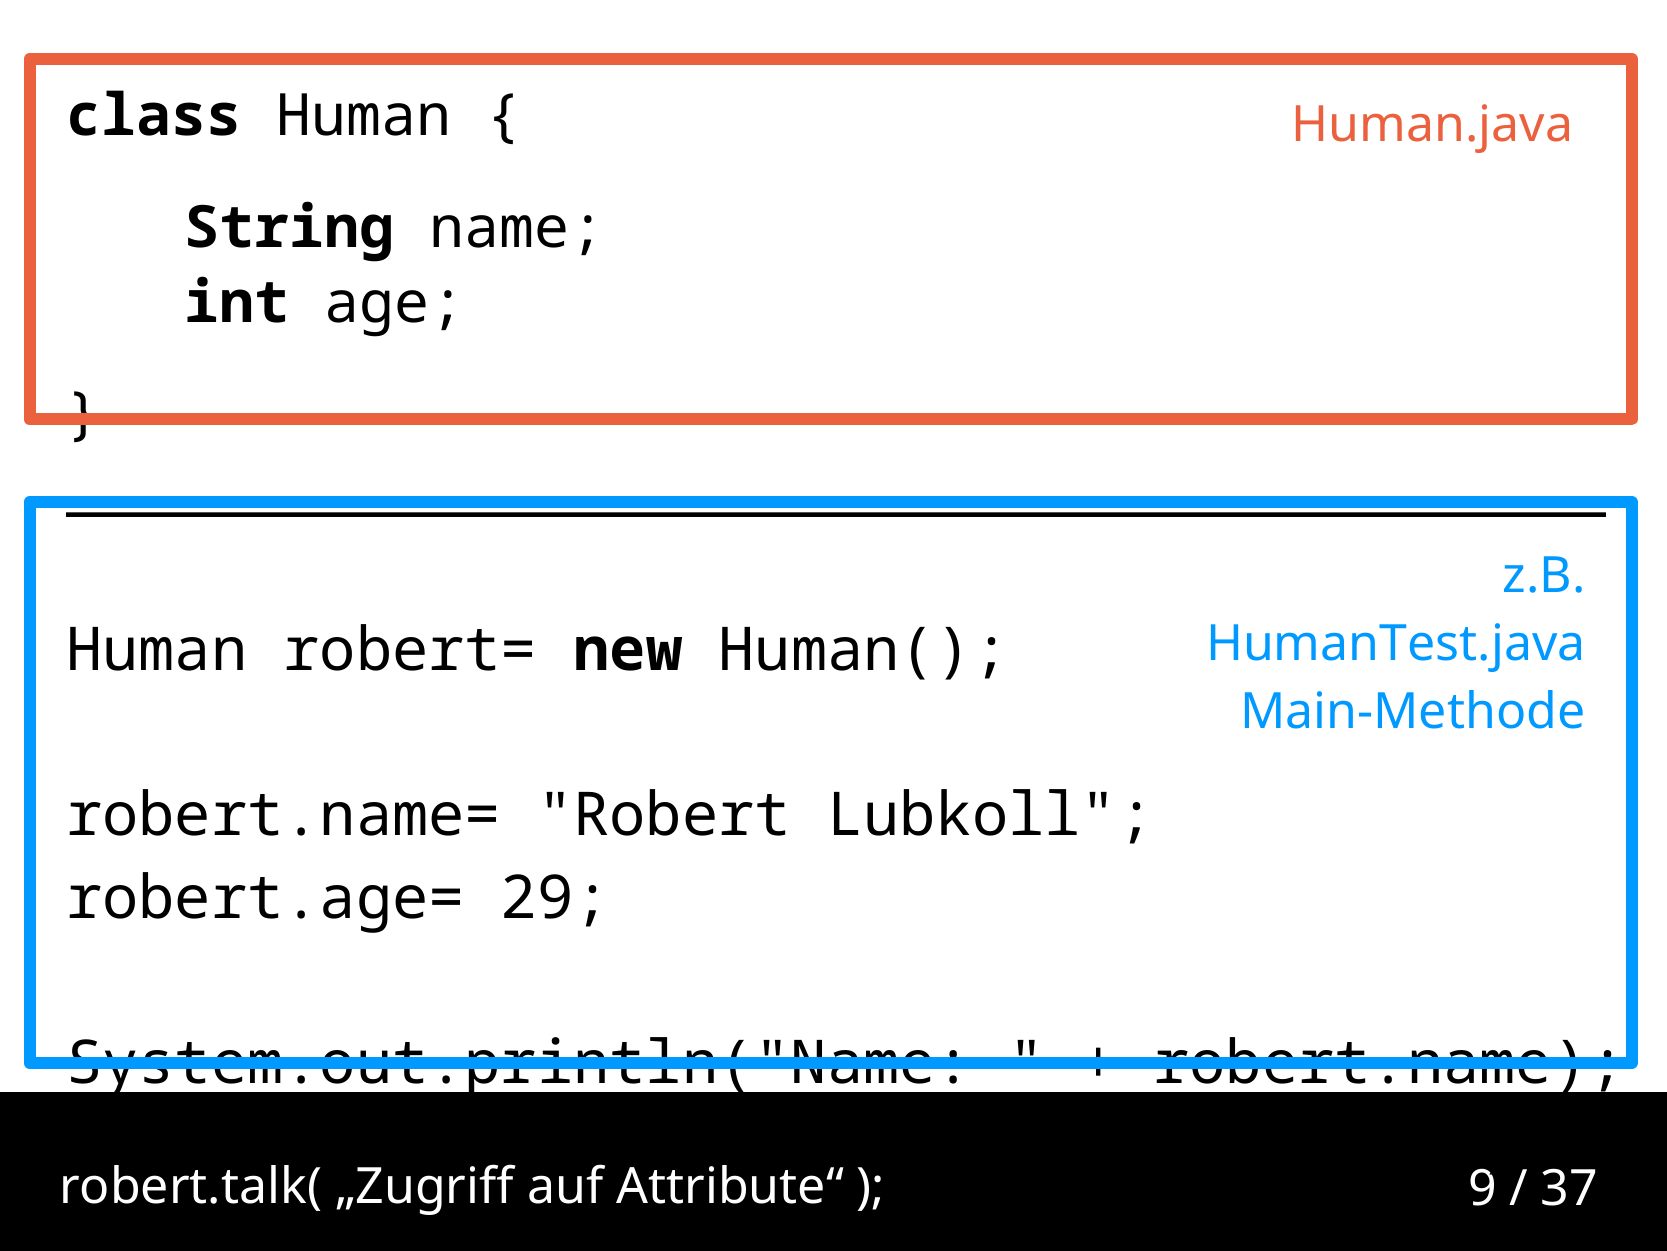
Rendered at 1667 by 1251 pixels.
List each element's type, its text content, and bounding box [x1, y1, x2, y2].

text_box z.B. HumanTest.java Main-Methode [1098, 531, 1601, 658]
text_box class Human { String name; int age; } ____________________________________________ Human robert= new Human(); robert.name= "Robert Lubkoll"; robert.age= 29; System.out.println("Name: " + robert.name); System.out.println("Age: " + robert.age); [45, 68, 1626, 413]
text_box robert.talk( „Zugriff auf Attribute“ ); [44, 1142, 1550, 1226]
text_box Human.java [1276, 80, 1619, 152]
text_box class Human { String name; int age; } ____________________________________________ Human robert= new Human(); robert.name= "Robert Lubkoll"; robert.age= 29; System.out.println("Name: " + robert.name); System.out.println("Age: " + robert.age); [45, 68, 1640, 1079]
text_box class Human { String name; int age; } ____________________________________________ Human robert= new Human(); robert.name= "Robert Lubkoll"; robert.age= 29; System.out.println("Name: " + robert.name); System.out.println("Age: " + robert.age); [45, 508, 1626, 1057]
